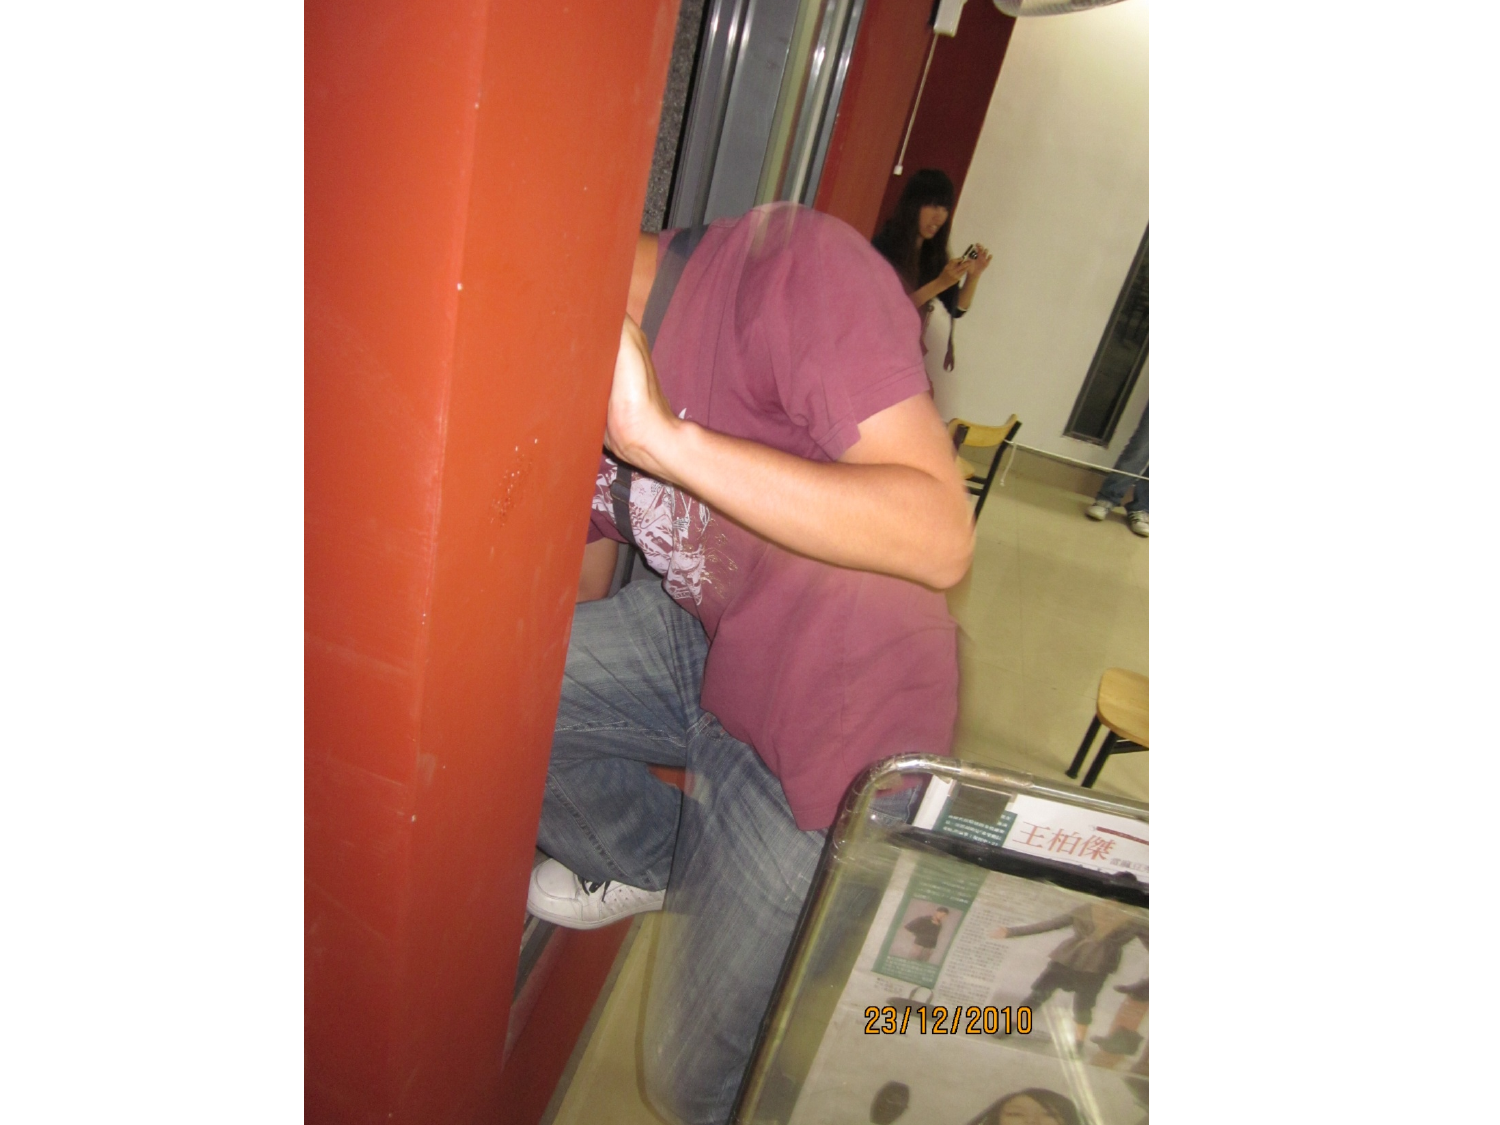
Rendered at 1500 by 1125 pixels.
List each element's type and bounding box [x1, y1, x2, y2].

picture [304, 0, 1149, 1125]
